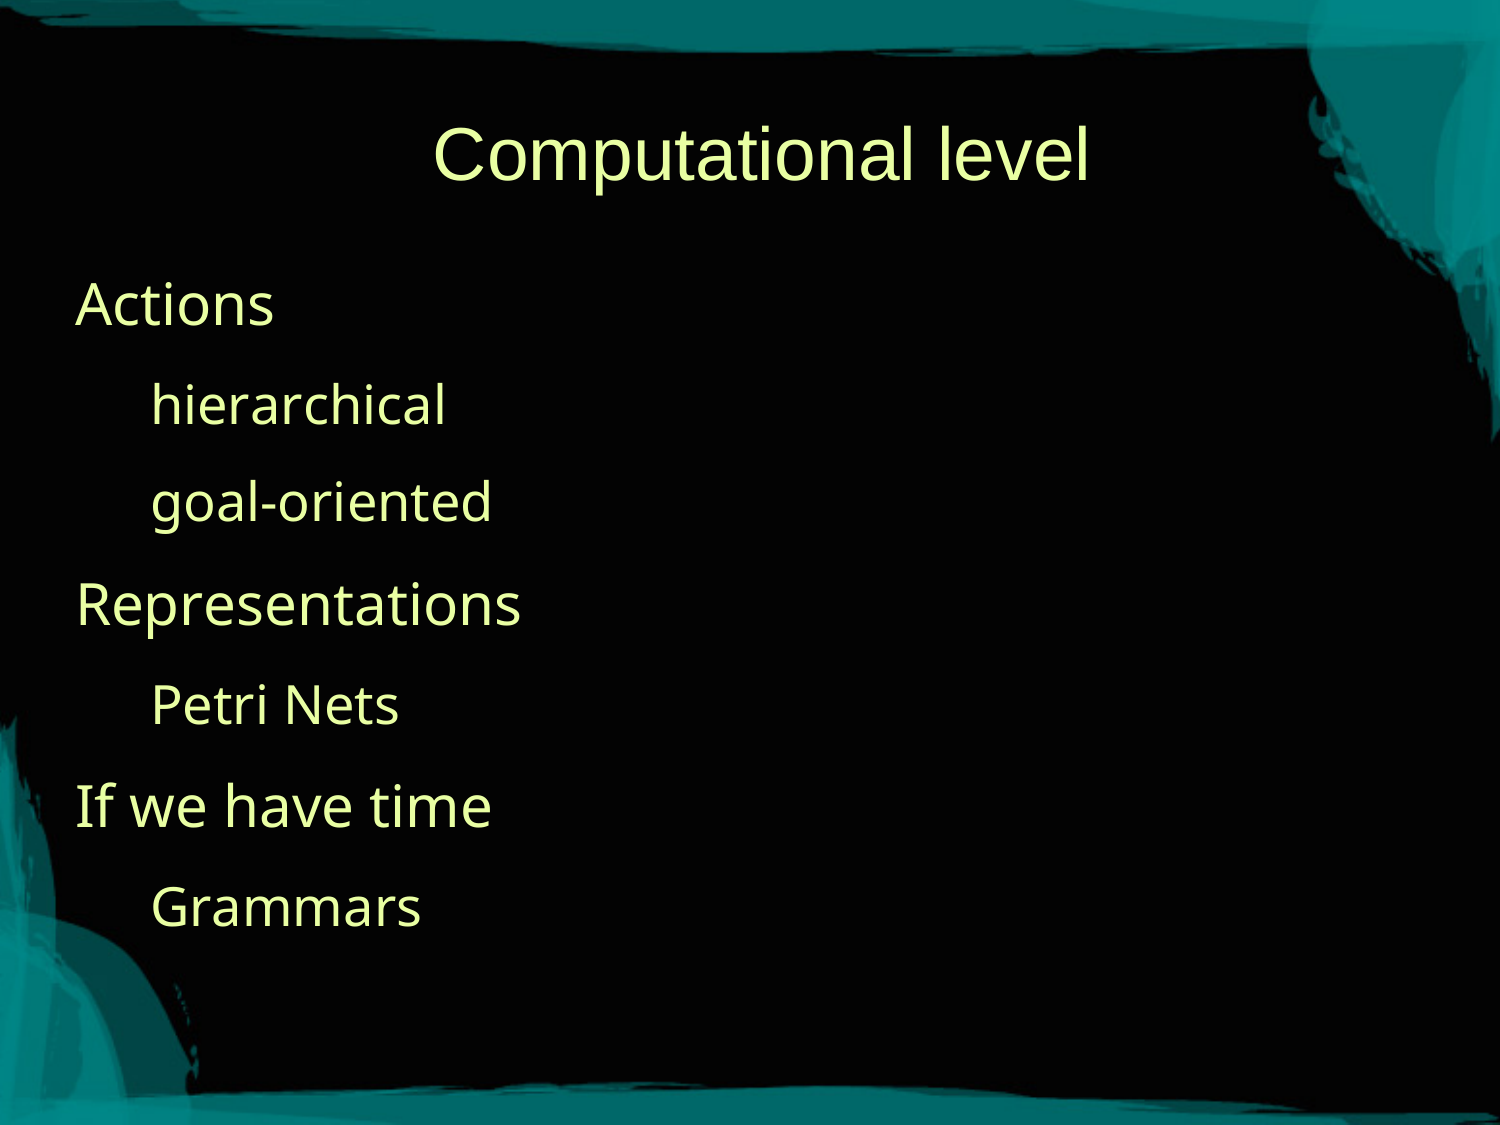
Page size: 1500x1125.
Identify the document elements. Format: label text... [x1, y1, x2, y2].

picture [0, 0, 1500, 1125]
list Actions hierarchical goal-oriented Representations Petri Nets If we have time Grammars [75, 263, 1425, 1006]
title Computational level [262, 0, 1263, 263]
